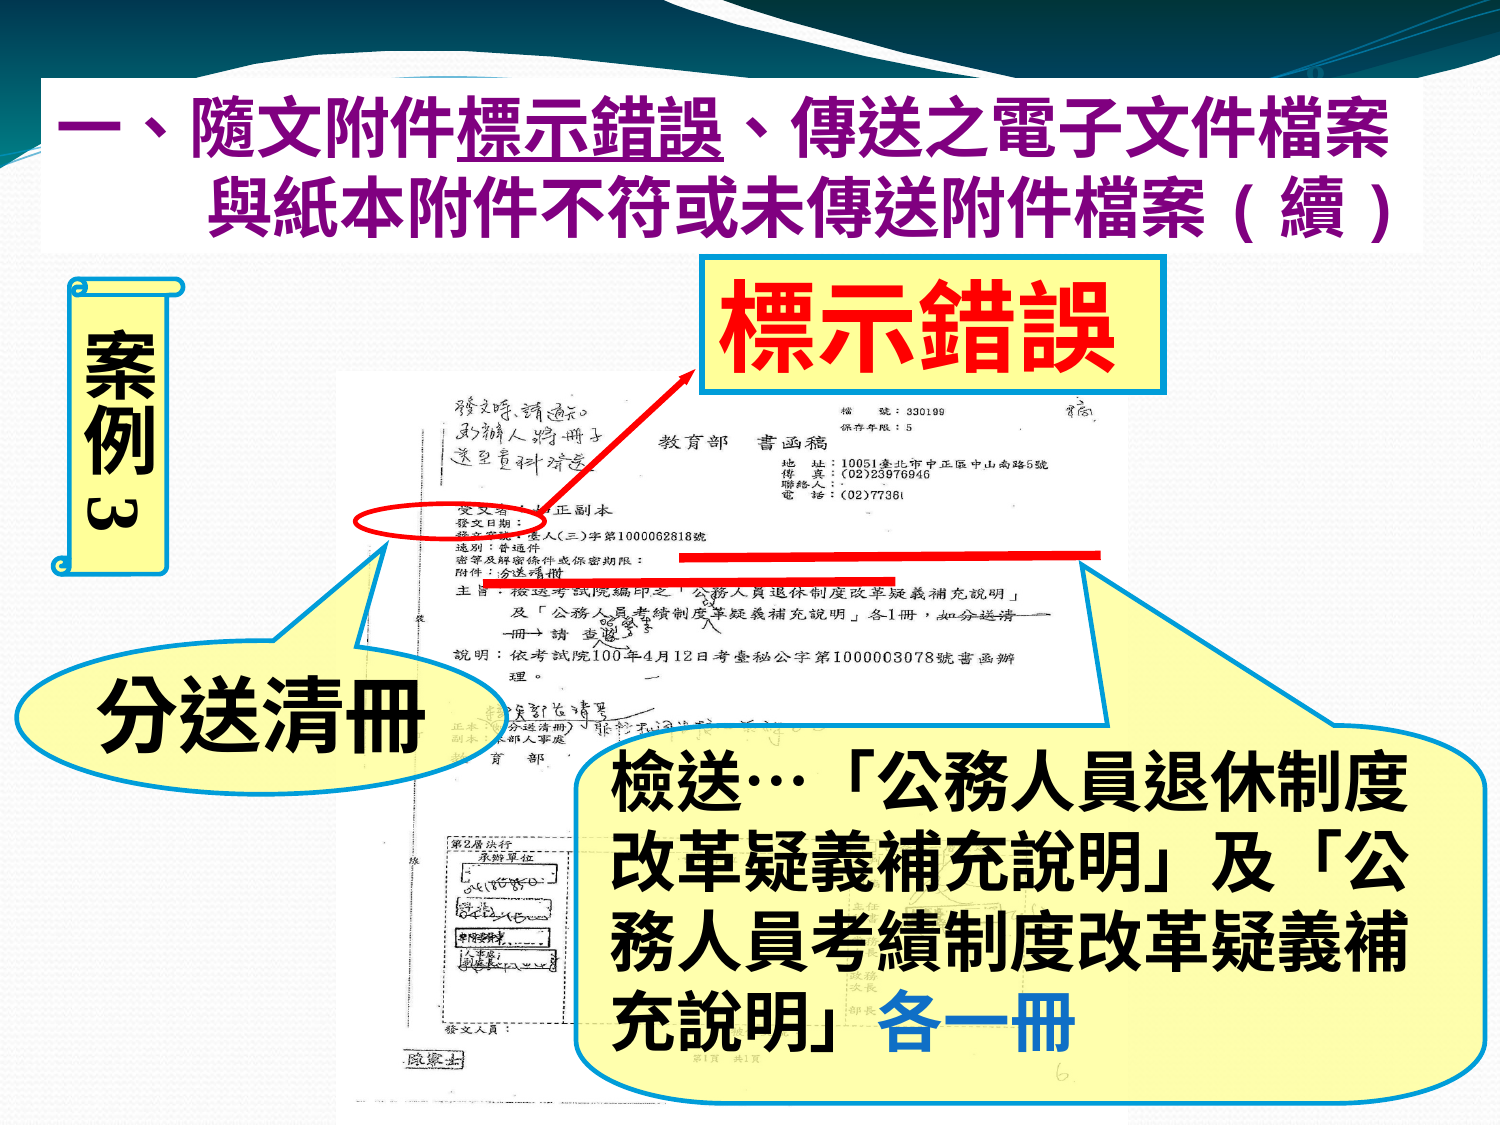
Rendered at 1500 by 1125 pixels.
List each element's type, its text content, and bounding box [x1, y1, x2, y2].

text_box 分送清冊 [16, 546, 507, 795]
text_box 一、隨文附件標示錯誤、傳送之電子文件檔案 與紙本附件不符或未傳送附件檔案(續) [41, 78, 1423, 253]
text_box [1305, 42, 1431, 103]
text_box 案例3 [53, 278, 184, 575]
picture [336, 371, 1128, 1125]
text_box 標示錯誤 [702, 257, 1164, 392]
text_box 檢送…「公務人員退休制度改革疑義補充說明」及「公務人員考績制度改革疑義補充說明」各一冊 [576, 564, 1485, 1104]
text_box [355, 503, 545, 540]
